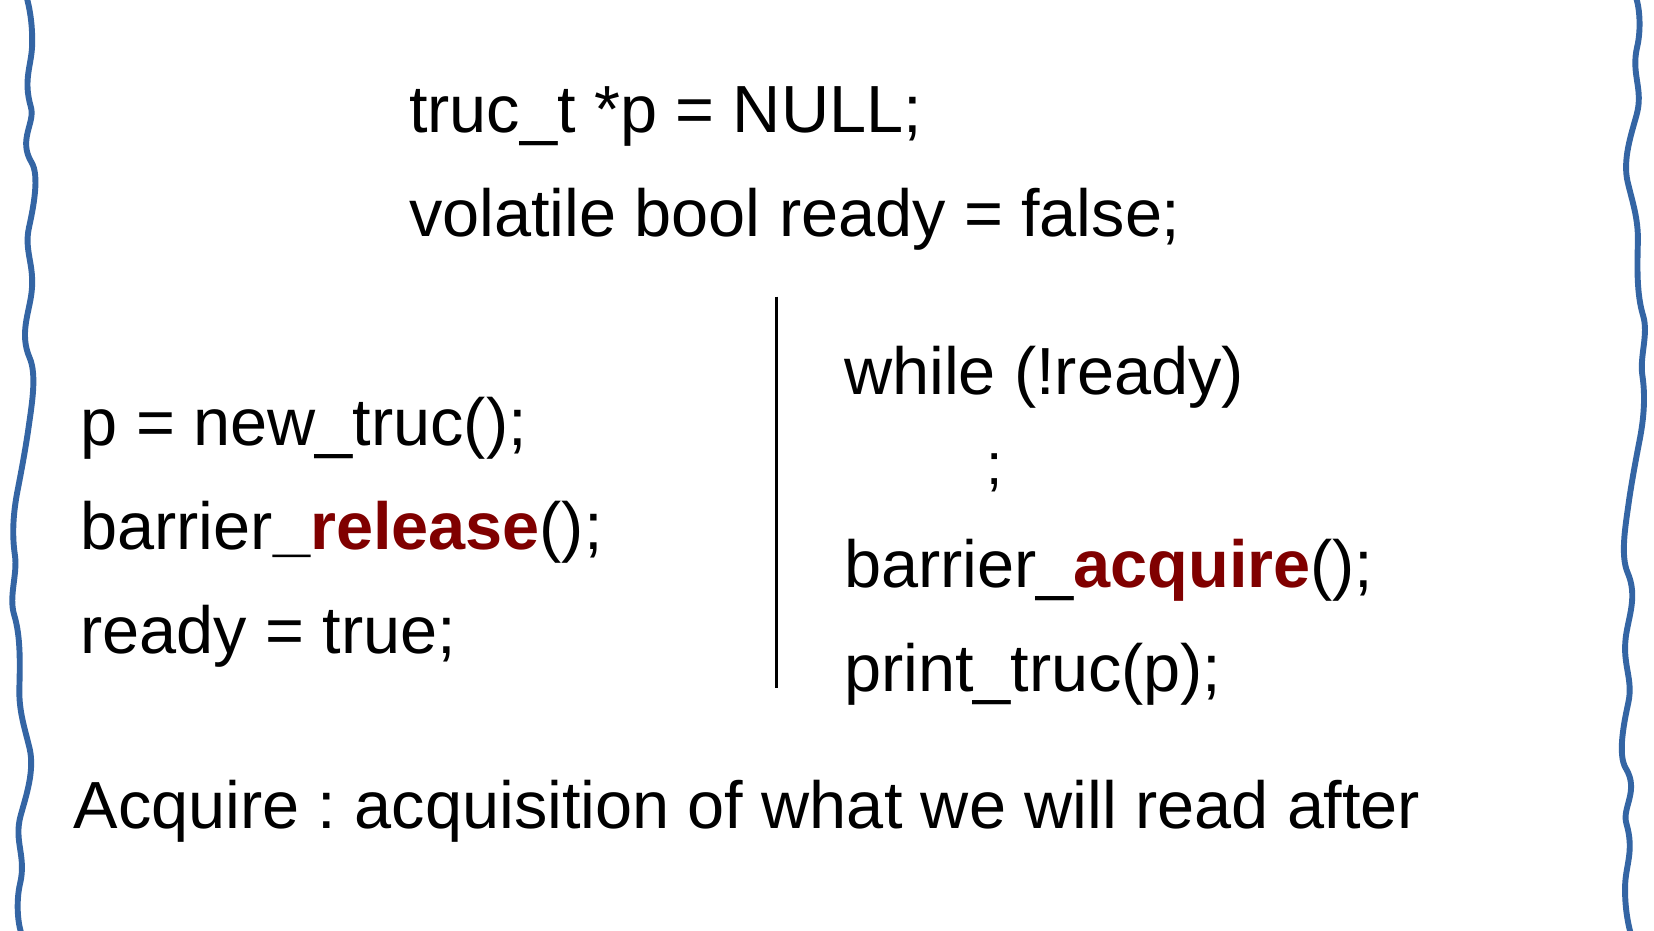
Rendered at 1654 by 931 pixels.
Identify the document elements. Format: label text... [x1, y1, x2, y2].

list while (!ready) ; barrier_acquire(); print_truc(p); [844, 229, 1571, 768]
list p = new_truc(); barrier_release(); ready = true; [80, 176, 807, 716]
list truc_t *p = NULL; volatile bool ready = false; [409, 71, 1346, 319]
list Acquire : acquisition of what we will read after [73, 768, 1580, 870]
